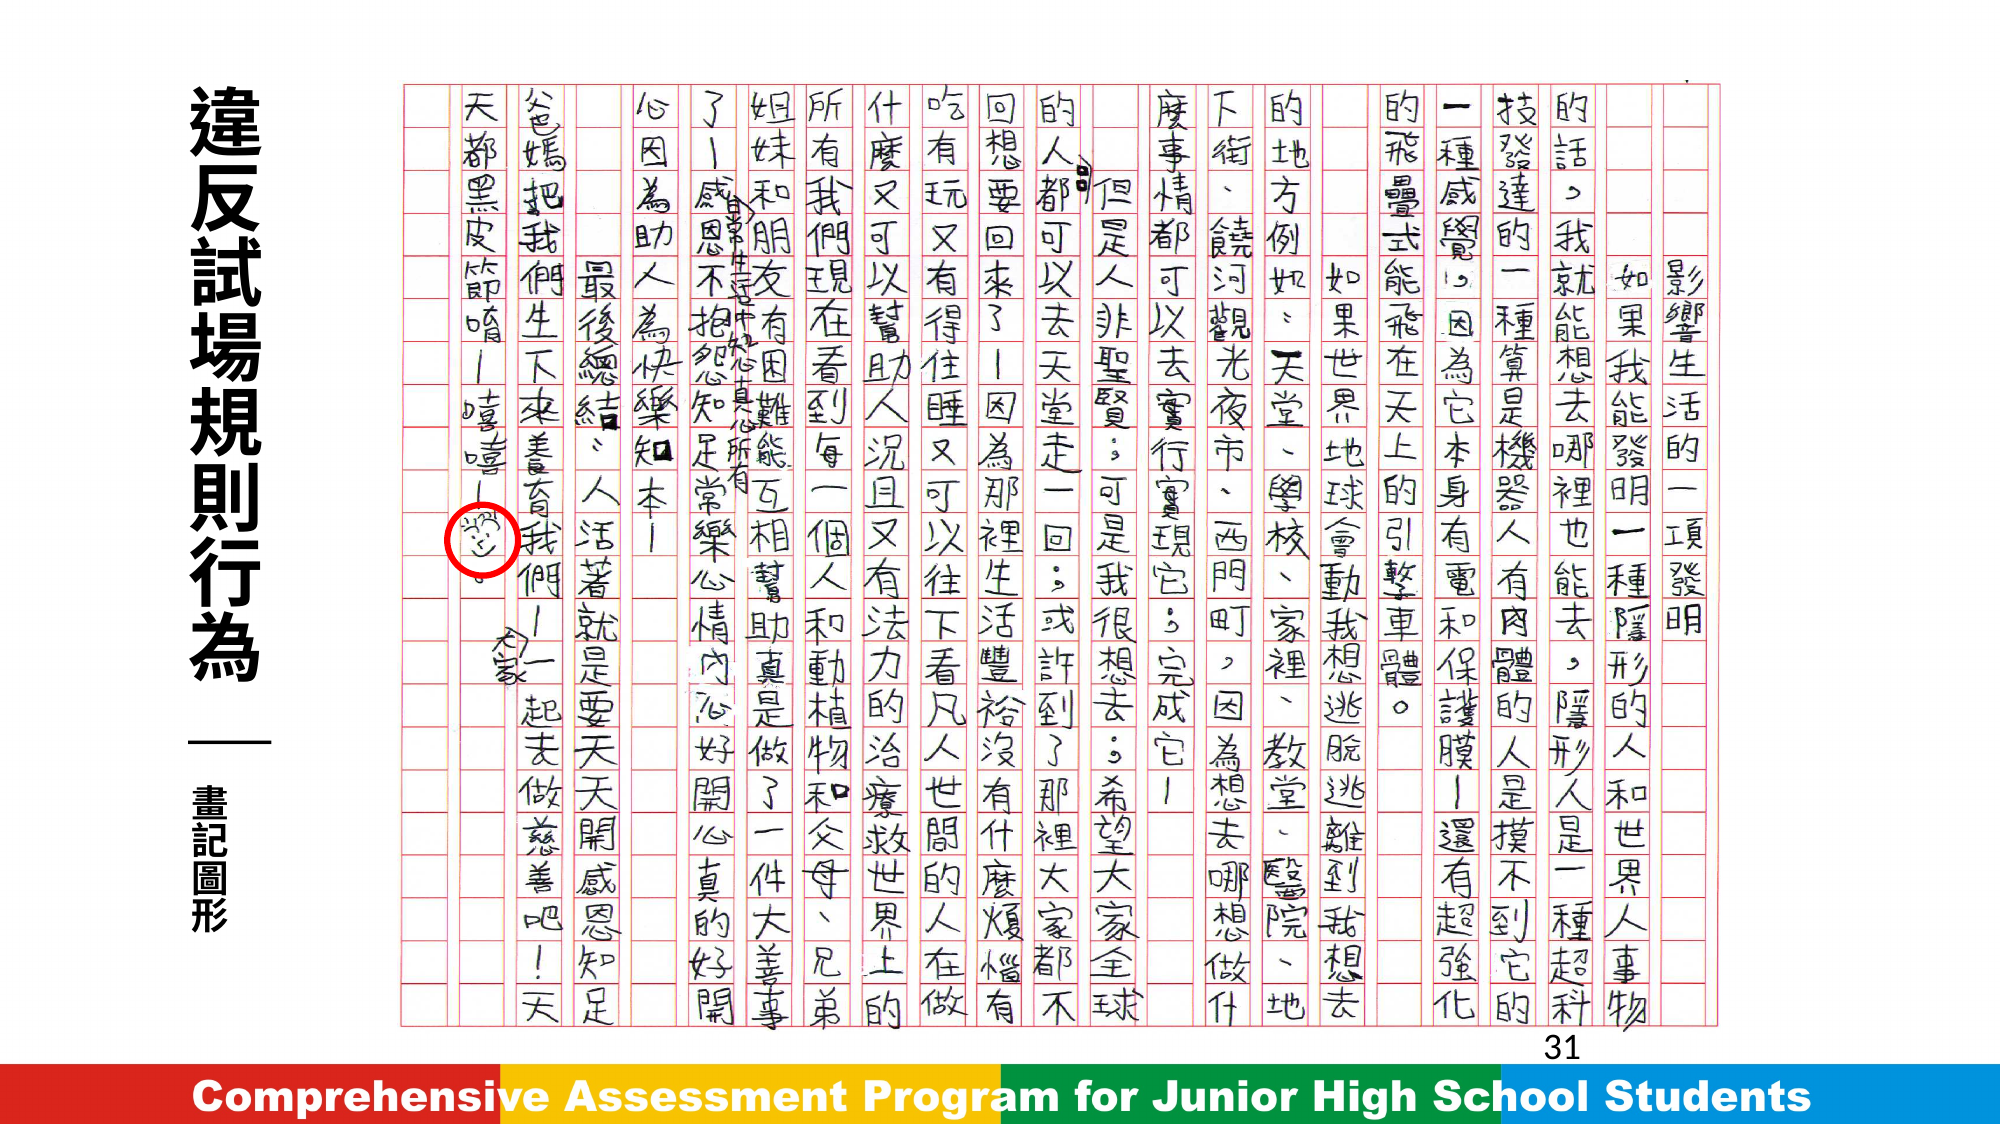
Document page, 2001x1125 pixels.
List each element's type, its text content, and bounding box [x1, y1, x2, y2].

text_box [1528, 1014, 1995, 1075]
text_box 違反試場規則行為 ｜畫記圖形 [168, 67, 285, 951]
picture [397, 81, 1721, 1034]
